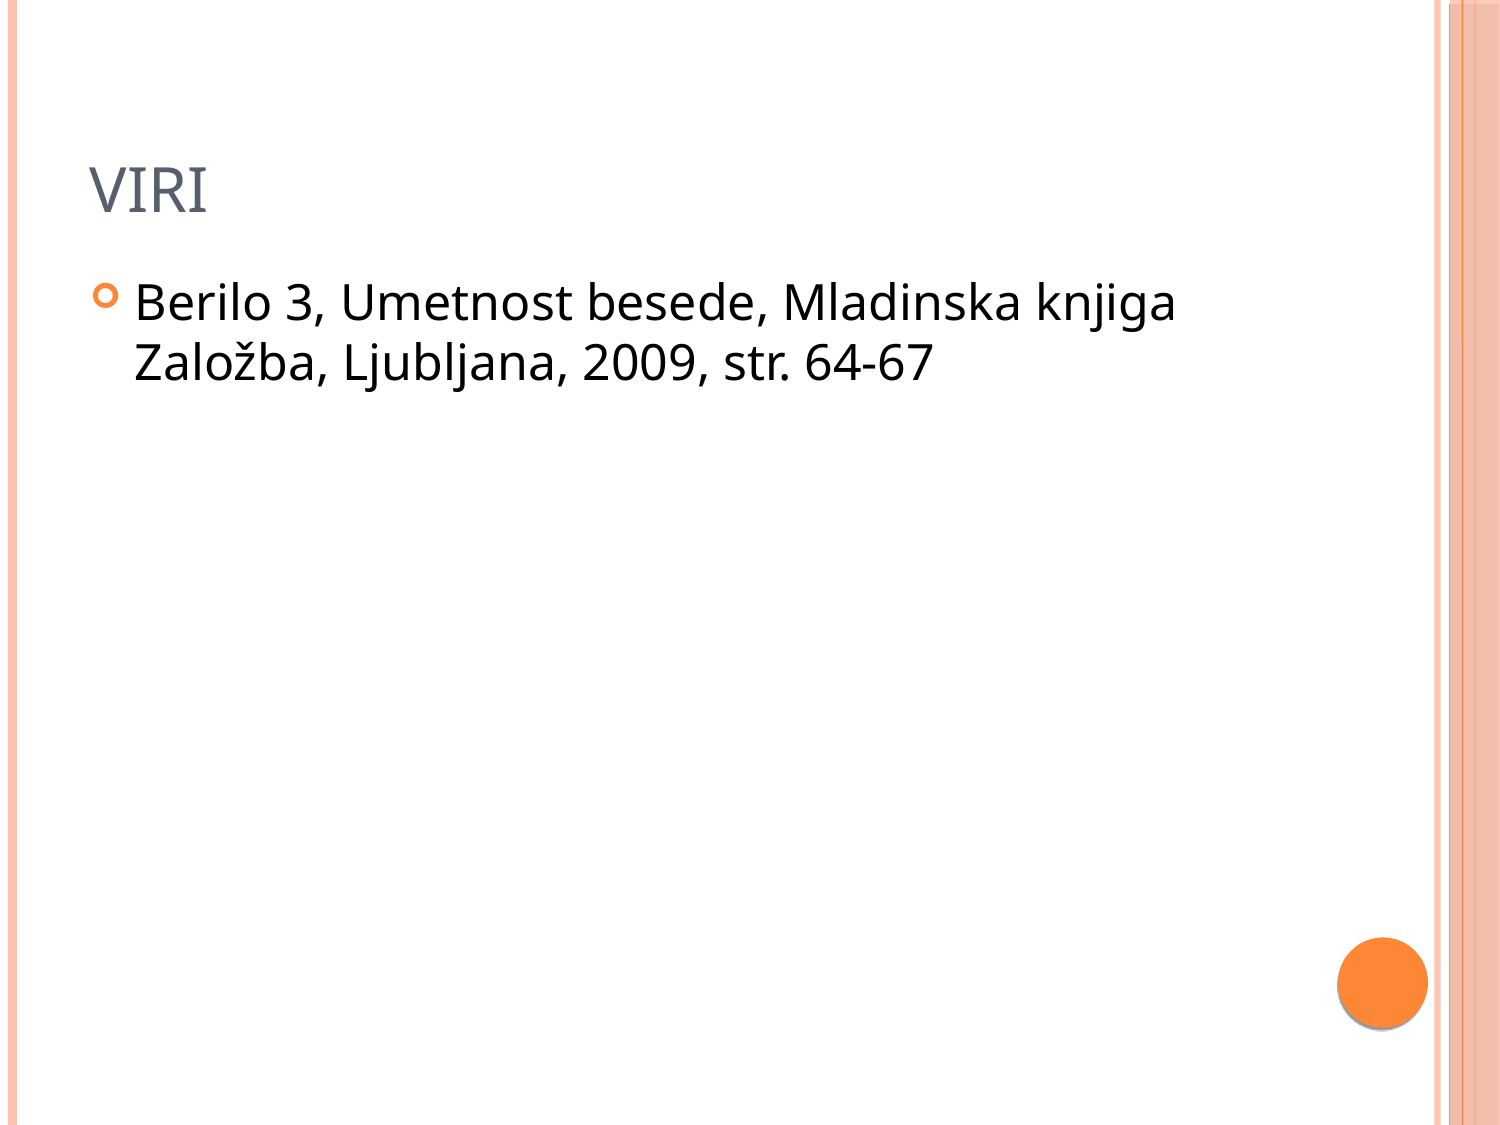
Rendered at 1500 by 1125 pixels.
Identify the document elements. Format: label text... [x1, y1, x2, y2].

title viri [75, 45, 1300, 233]
list Berilo 3, Umetnost besede, Mladinska knjiga Založba, Ljubljana, 2009, str. 64-67 [75, 262, 1300, 1062]
